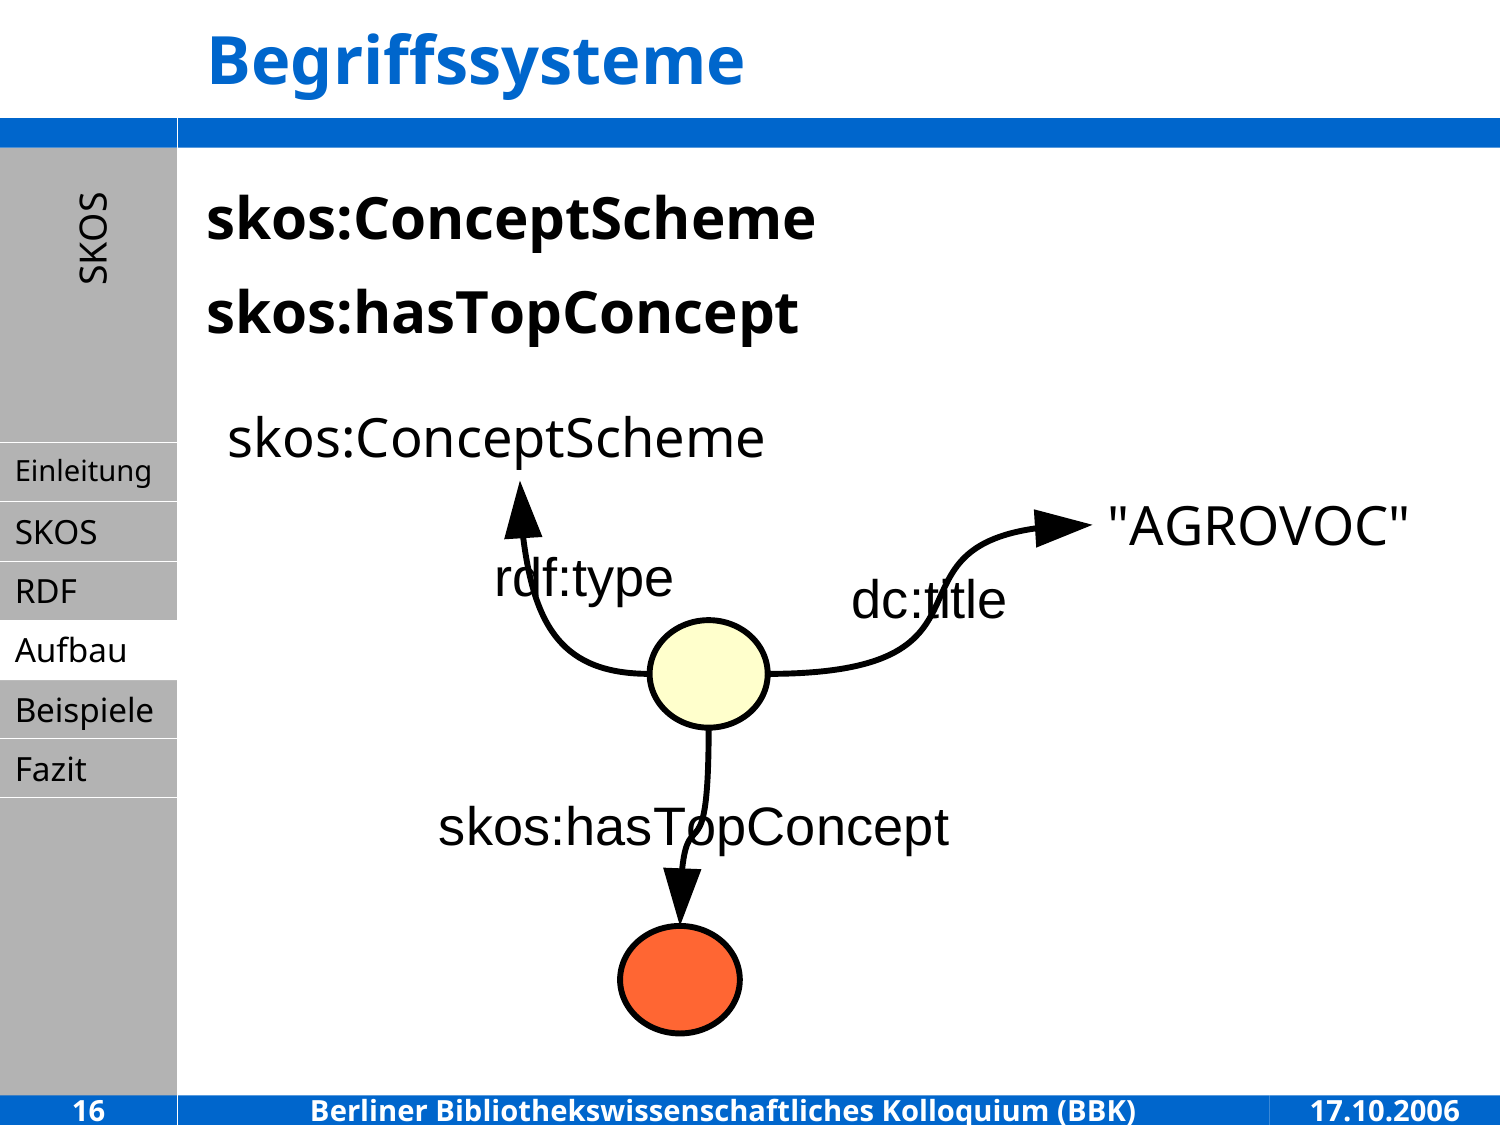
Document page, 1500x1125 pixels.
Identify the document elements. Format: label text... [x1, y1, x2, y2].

text_box "AGROVOC" [1092, 480, 1450, 562]
title Begriffssysteme [206, 0, 1477, 119]
text_box skos:ConceptScheme [213, 391, 827, 473]
text_box Aufbau [0, 620, 178, 680]
text_box [620, 925, 740, 1034]
text_box [649, 620, 768, 728]
list skos:ConceptScheme skos:hasTopConcept [206, 177, 1471, 355]
